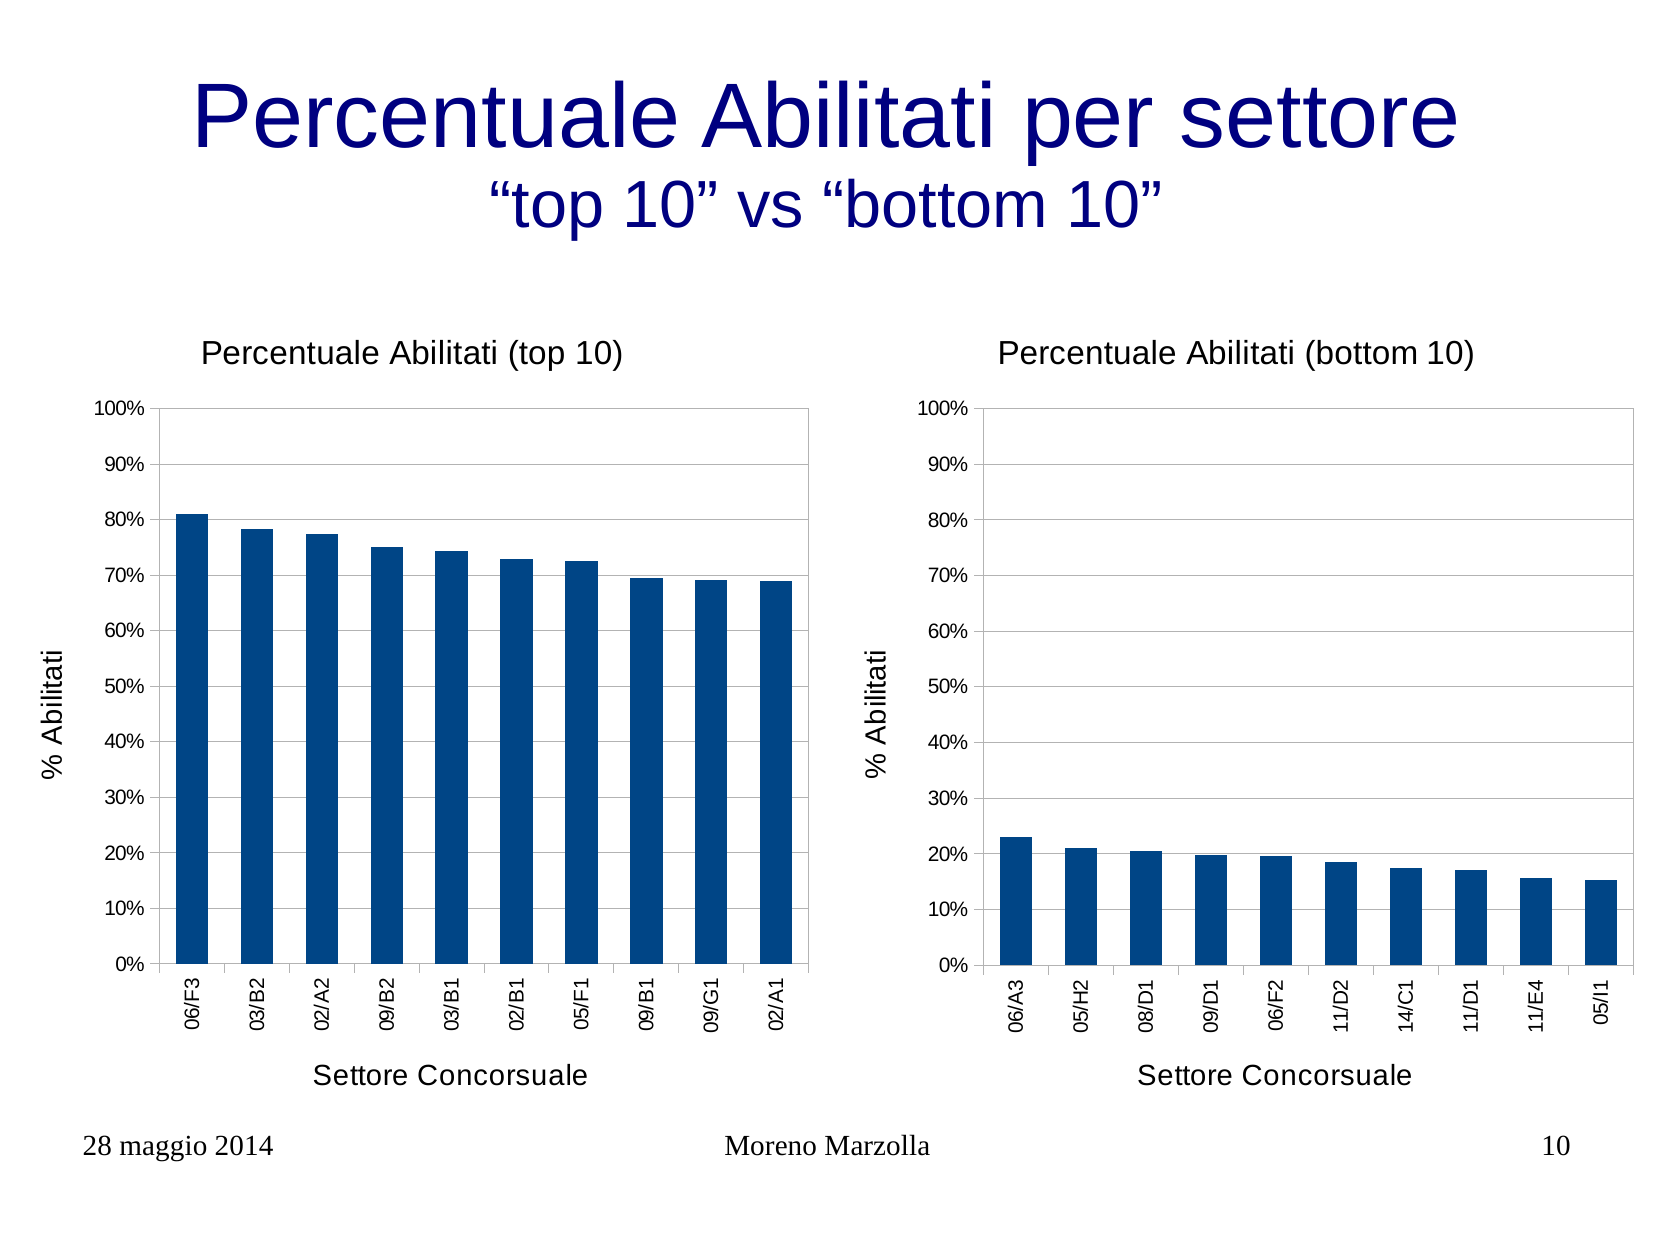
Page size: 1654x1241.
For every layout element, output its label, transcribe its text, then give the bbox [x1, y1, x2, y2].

chart [0, 300, 1651, 1126]
title Percentuale Abilitati per settore “top 10” vs “bottom 10” [82, 49, 1571, 257]
